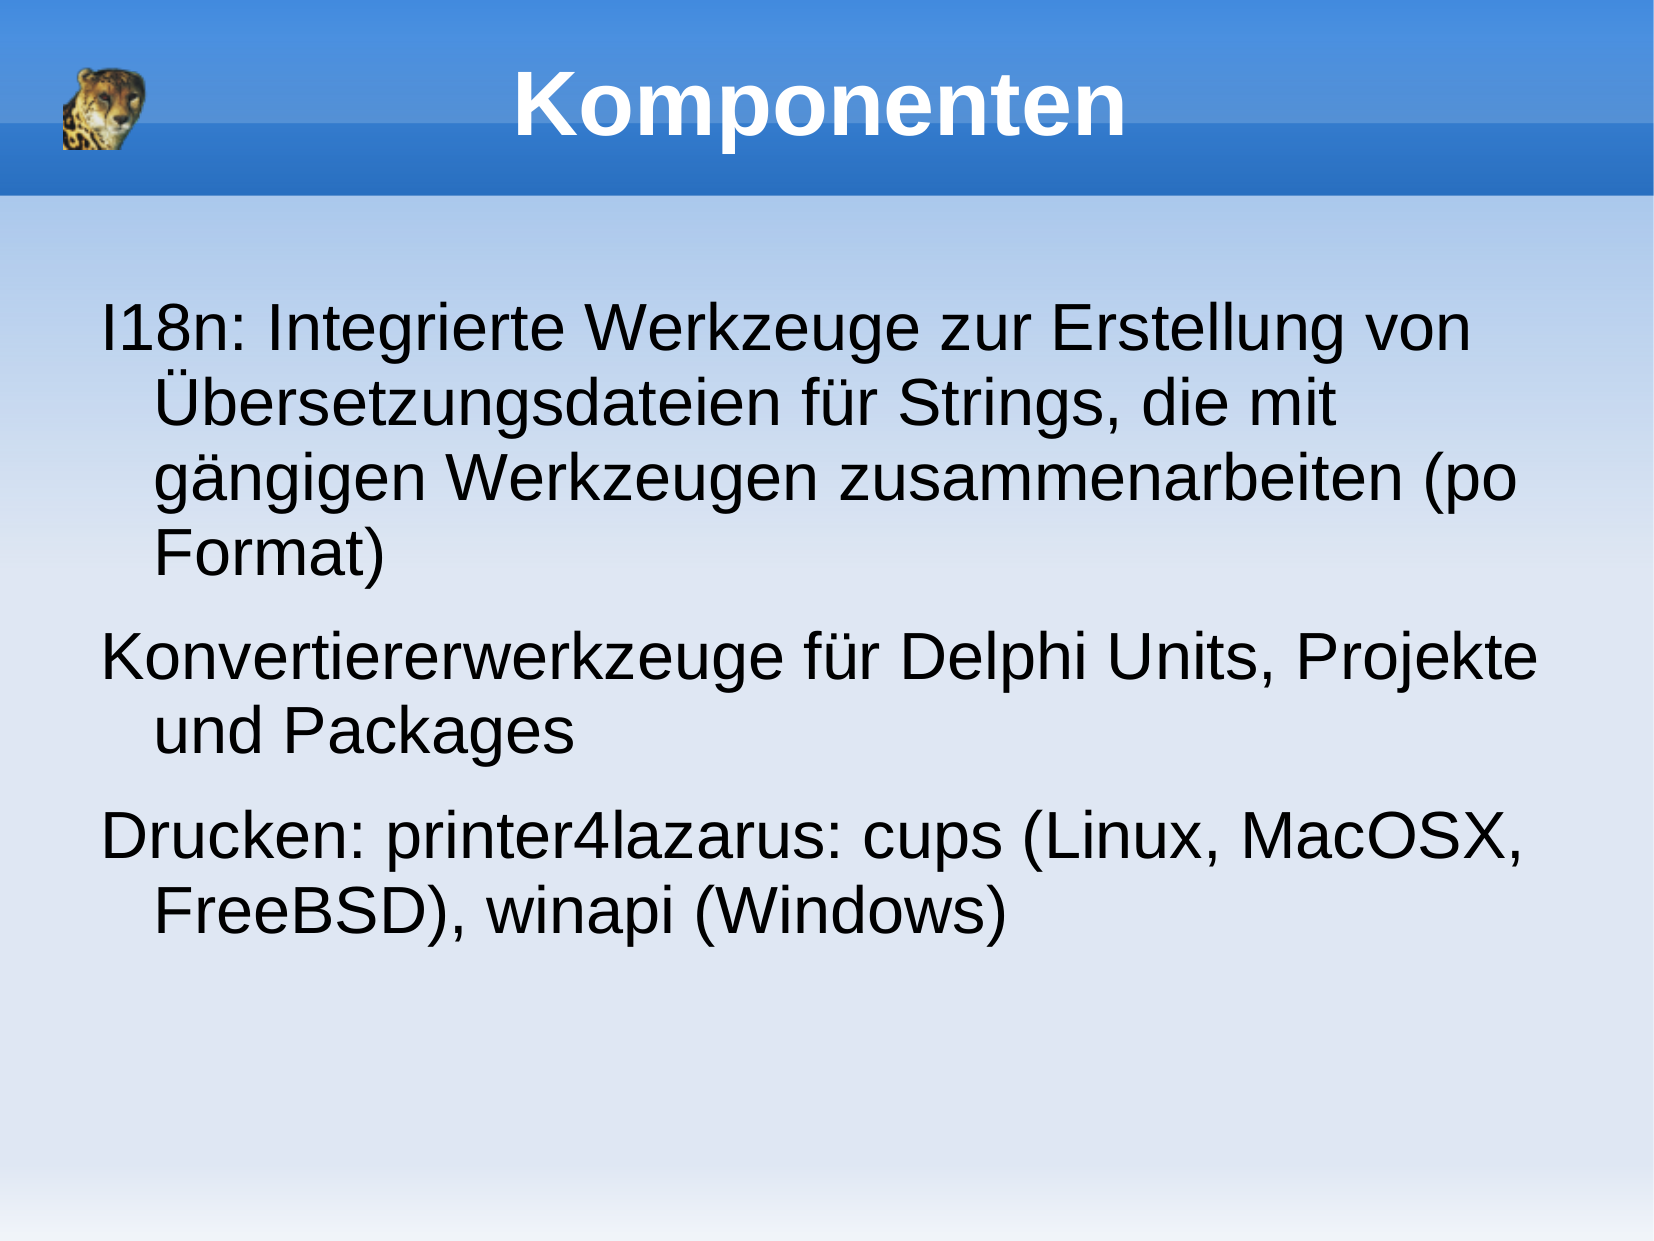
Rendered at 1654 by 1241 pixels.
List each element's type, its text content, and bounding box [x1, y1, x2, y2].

title Komponenten [76, 7, 1565, 200]
list I18n: Integrierte Werkzeuge zur Erstellung von Übersetzungsdateien für Strings, die mit gängigen Werkzeugen zusammenarbeiten (po Format) Konvertiererwerkzeuge für Delphi Units, Projekte und Packages Drucken: printer4lazarus: cups (Linux, MacOSX, FreeBSD), winapi (Windows) [82, 290, 1571, 1094]
picture [0, 0, 1654, 1241]
